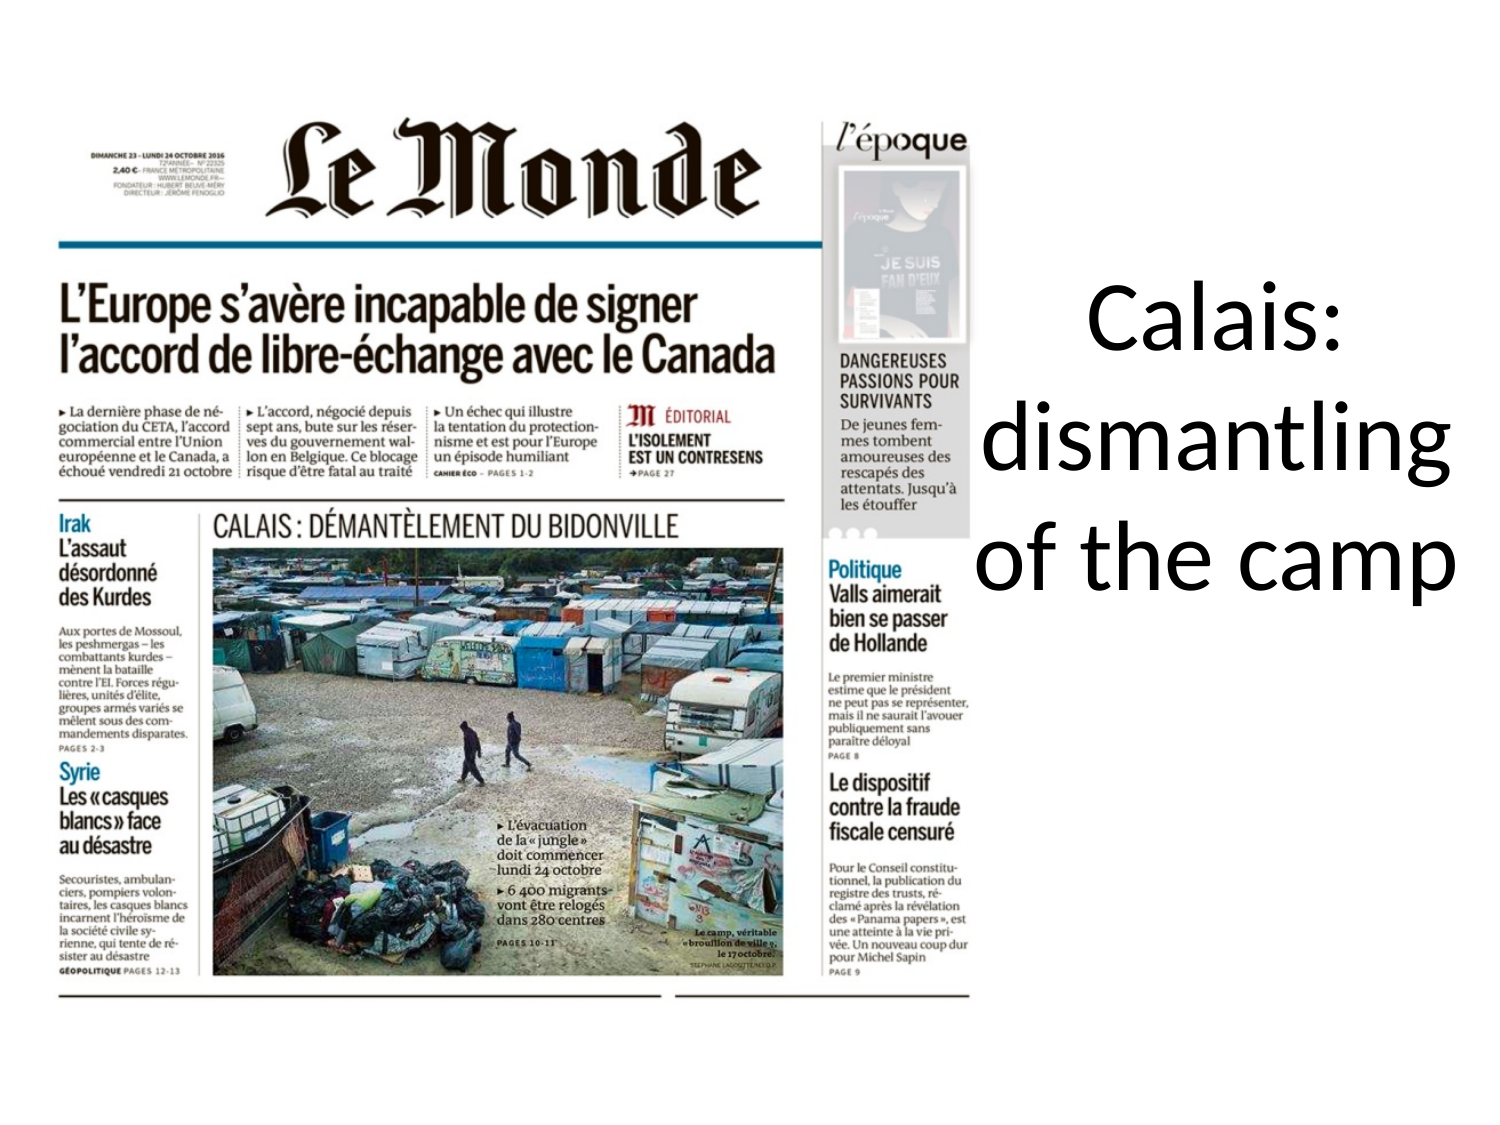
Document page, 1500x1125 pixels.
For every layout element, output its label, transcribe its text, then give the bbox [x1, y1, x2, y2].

picture [47, 105, 986, 1004]
text_box Calais: dismantling of the camp [950, 242, 1483, 618]
